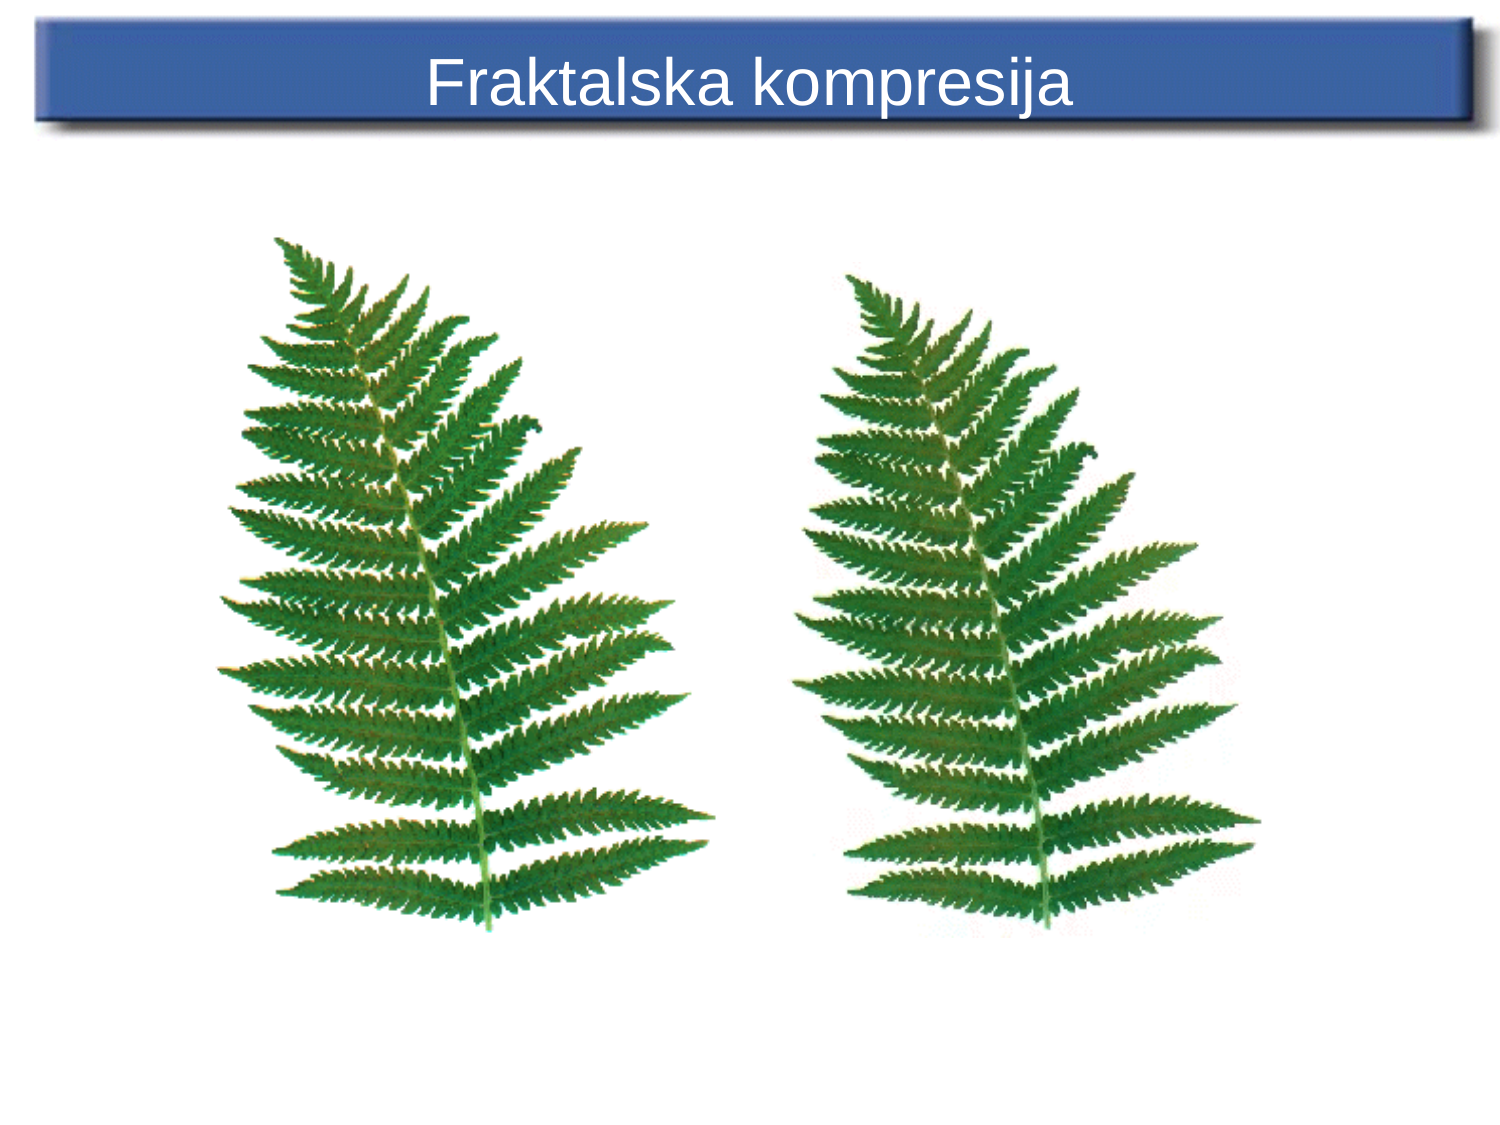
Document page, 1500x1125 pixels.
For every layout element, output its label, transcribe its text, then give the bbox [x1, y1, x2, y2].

picture [212, 224, 722, 941]
title Fraktalska kompresija [75, 31, 1426, 127]
picture [33, 14, 1500, 141]
picture [787, 262, 1273, 938]
